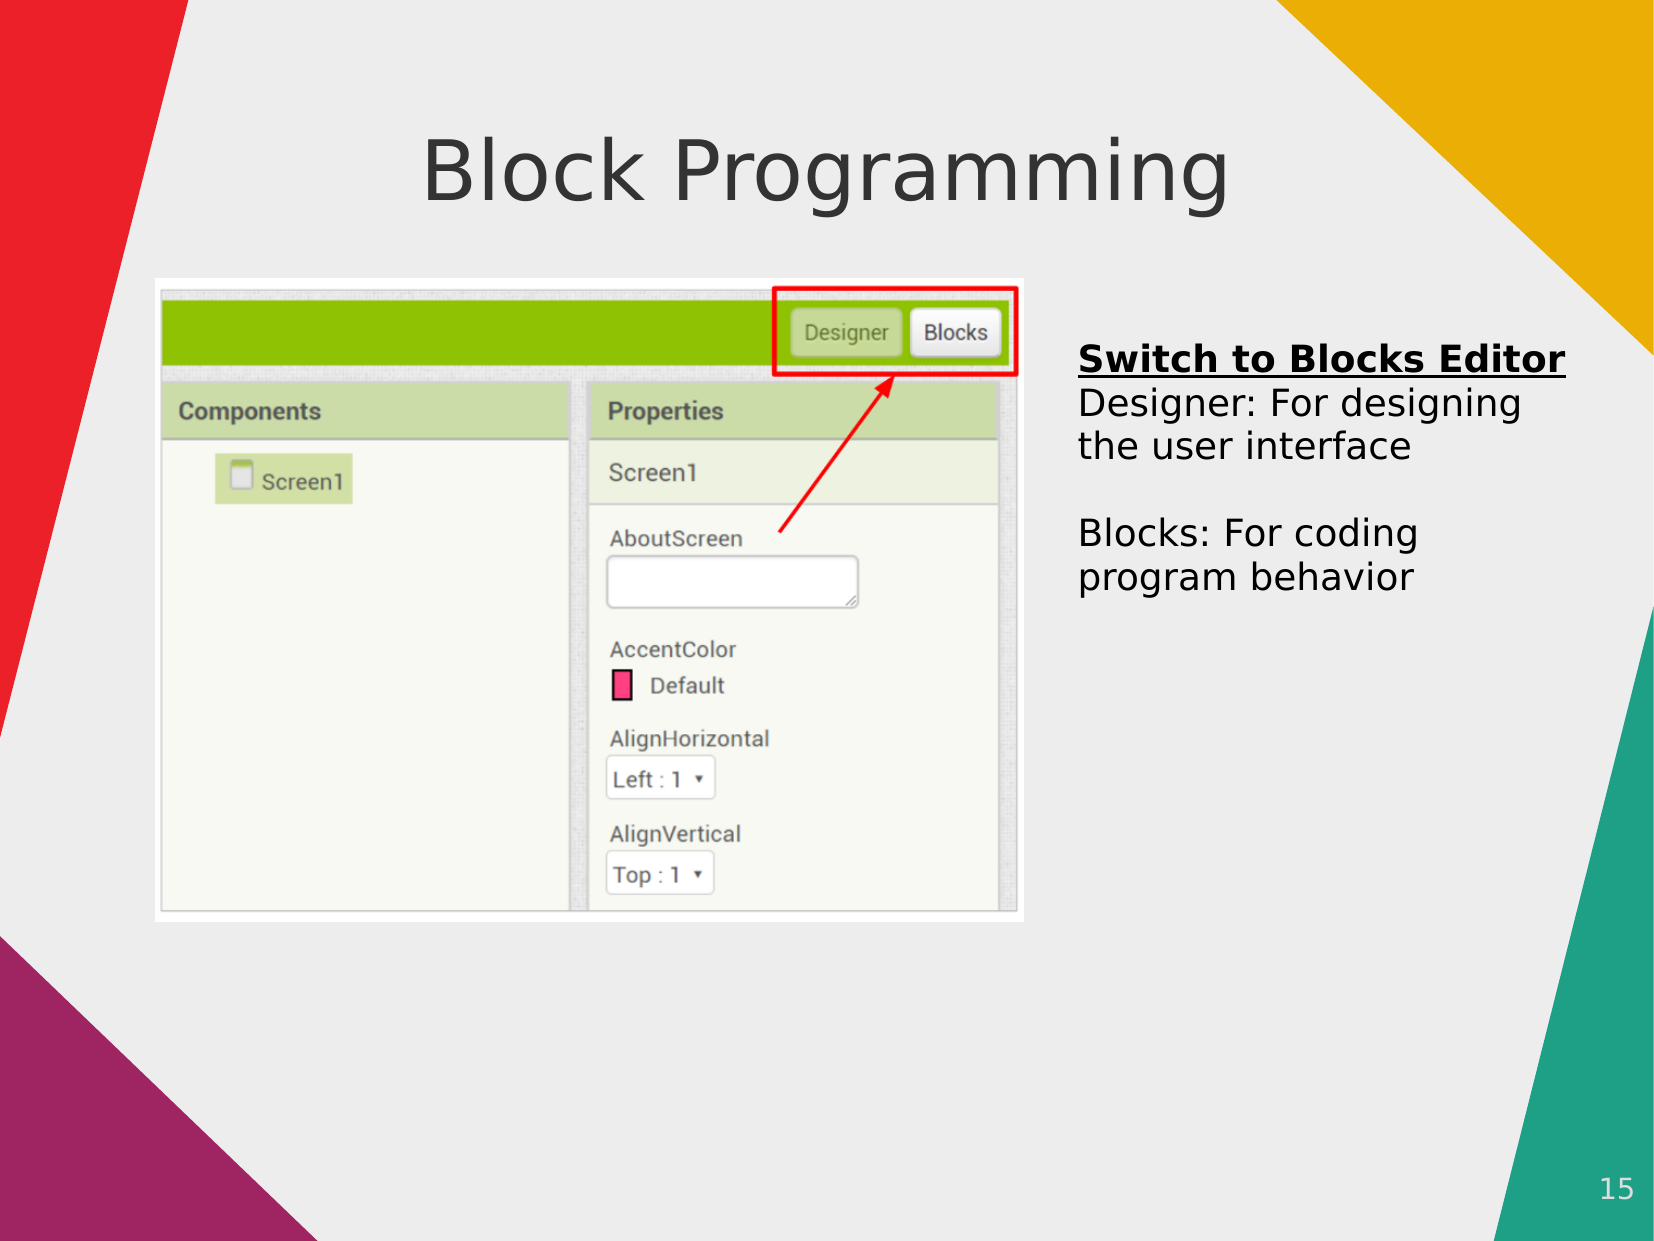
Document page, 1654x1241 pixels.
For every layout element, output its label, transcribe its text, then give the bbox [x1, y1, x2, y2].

text_box Switch to Blocks Editor Designer: For designing the user interface Blocks: For coding program behavior [1062, 330, 1595, 674]
picture [155, 278, 1024, 922]
title Block Programming [114, 73, 1539, 271]
